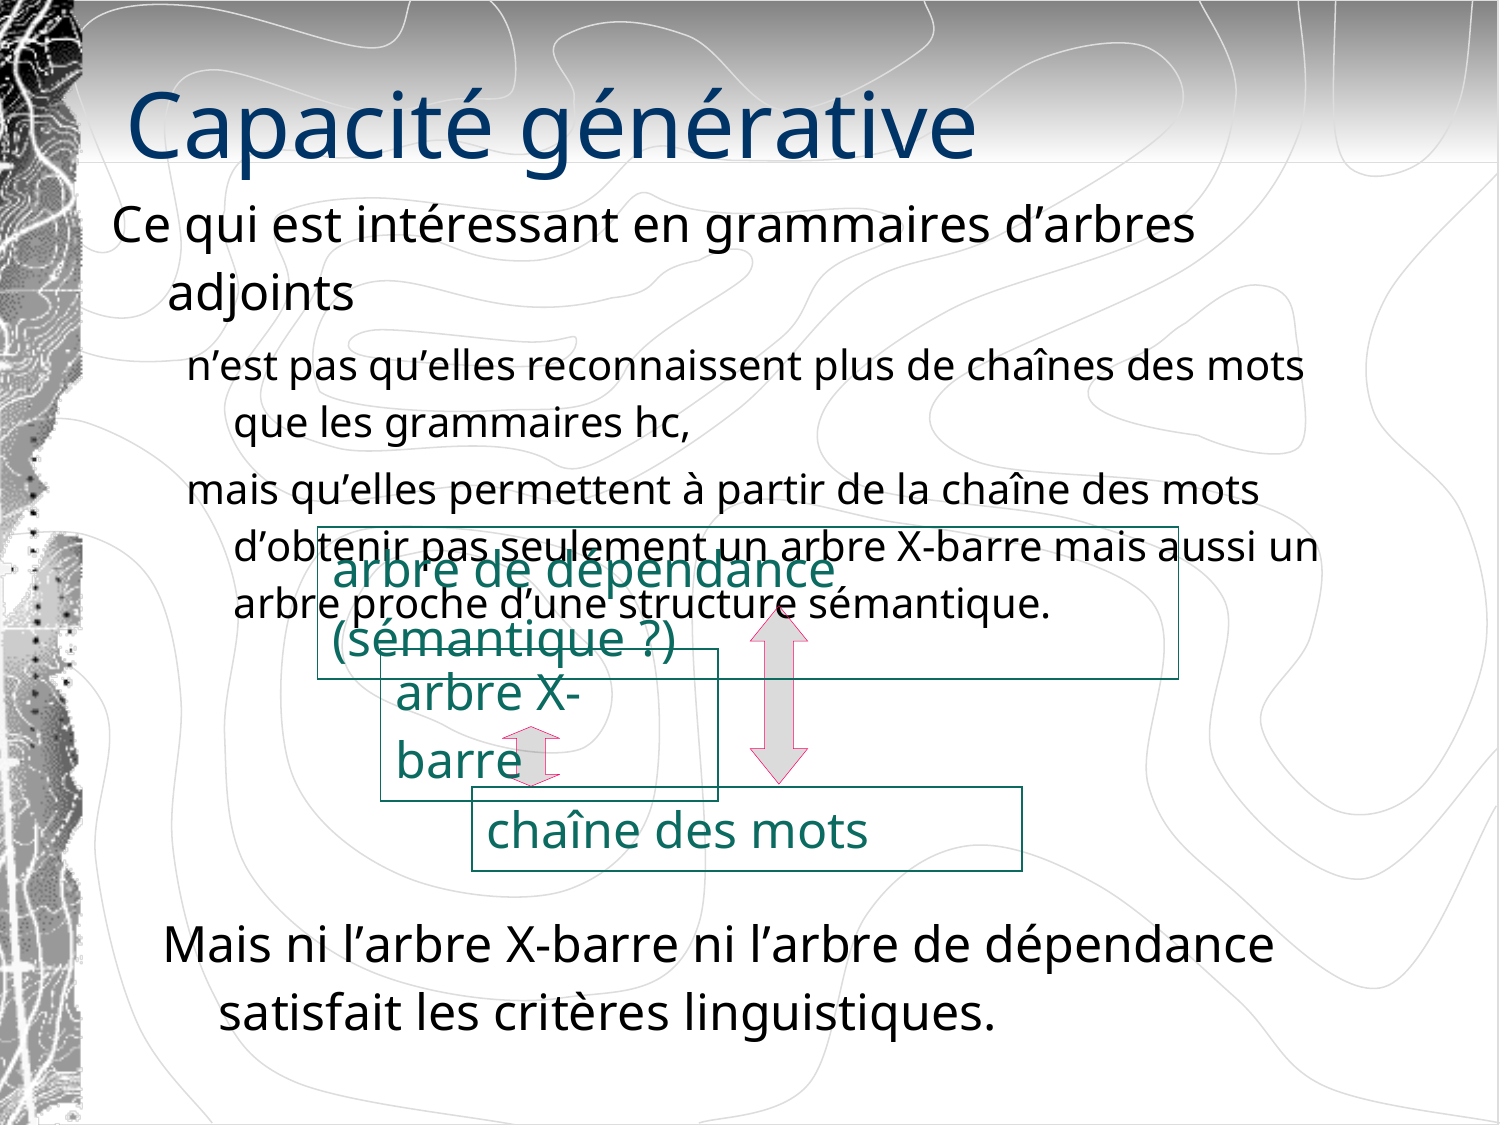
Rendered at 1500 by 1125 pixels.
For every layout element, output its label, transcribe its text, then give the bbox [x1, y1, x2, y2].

text_box Mais ni l’arbre X-barre ni l’arbre de dépendance satisfait les critères linguistiques. [147, 901, 1391, 1069]
text_box chaîne des mots [471, 787, 1022, 871]
text_box arbre X-barre [380, 679, 719, 802]
text_box arbre X-barre [453, 686, 467, 707]
text_box arbre de dépendance (sémantique ?) [317, 526, 1179, 679]
list Ce qui est intéressant en grammaires d’arbres adjoints n’est pas qu’elles reconnaissent plus de chaînes des mots que les grammaires hc, mais qu’elles permettent à partir de la chaîne des mots d’obtenir pas seulement un arbre X-barre mais aussi un arbre proche d’une structure sémantique. [96, 181, 1340, 540]
text_box Capacité générative [110, 6, 1386, 194]
text_box [750, 679, 808, 785]
